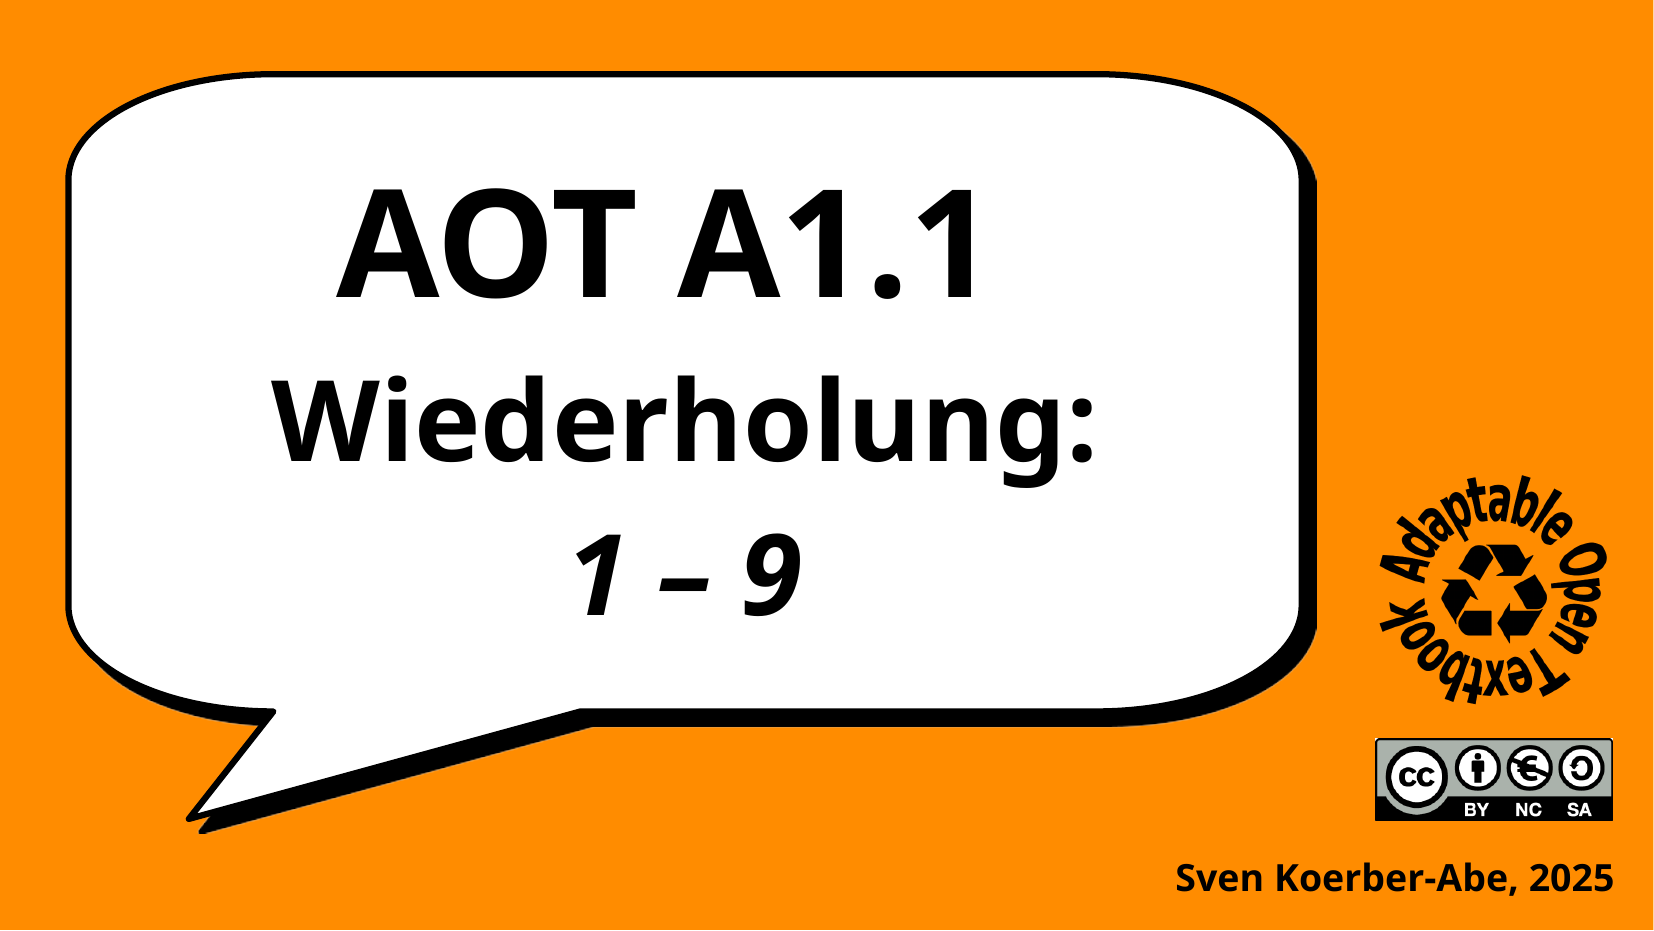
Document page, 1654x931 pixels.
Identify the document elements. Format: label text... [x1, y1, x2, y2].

picture [1375, 472, 1613, 709]
picture [1375, 738, 1613, 821]
text_box Sven Koerber-Abe, 2025 [1122, 844, 1630, 914]
text_box AOT A1.1 Wiederholung: 1 – 9 [68, 74, 1302, 819]
